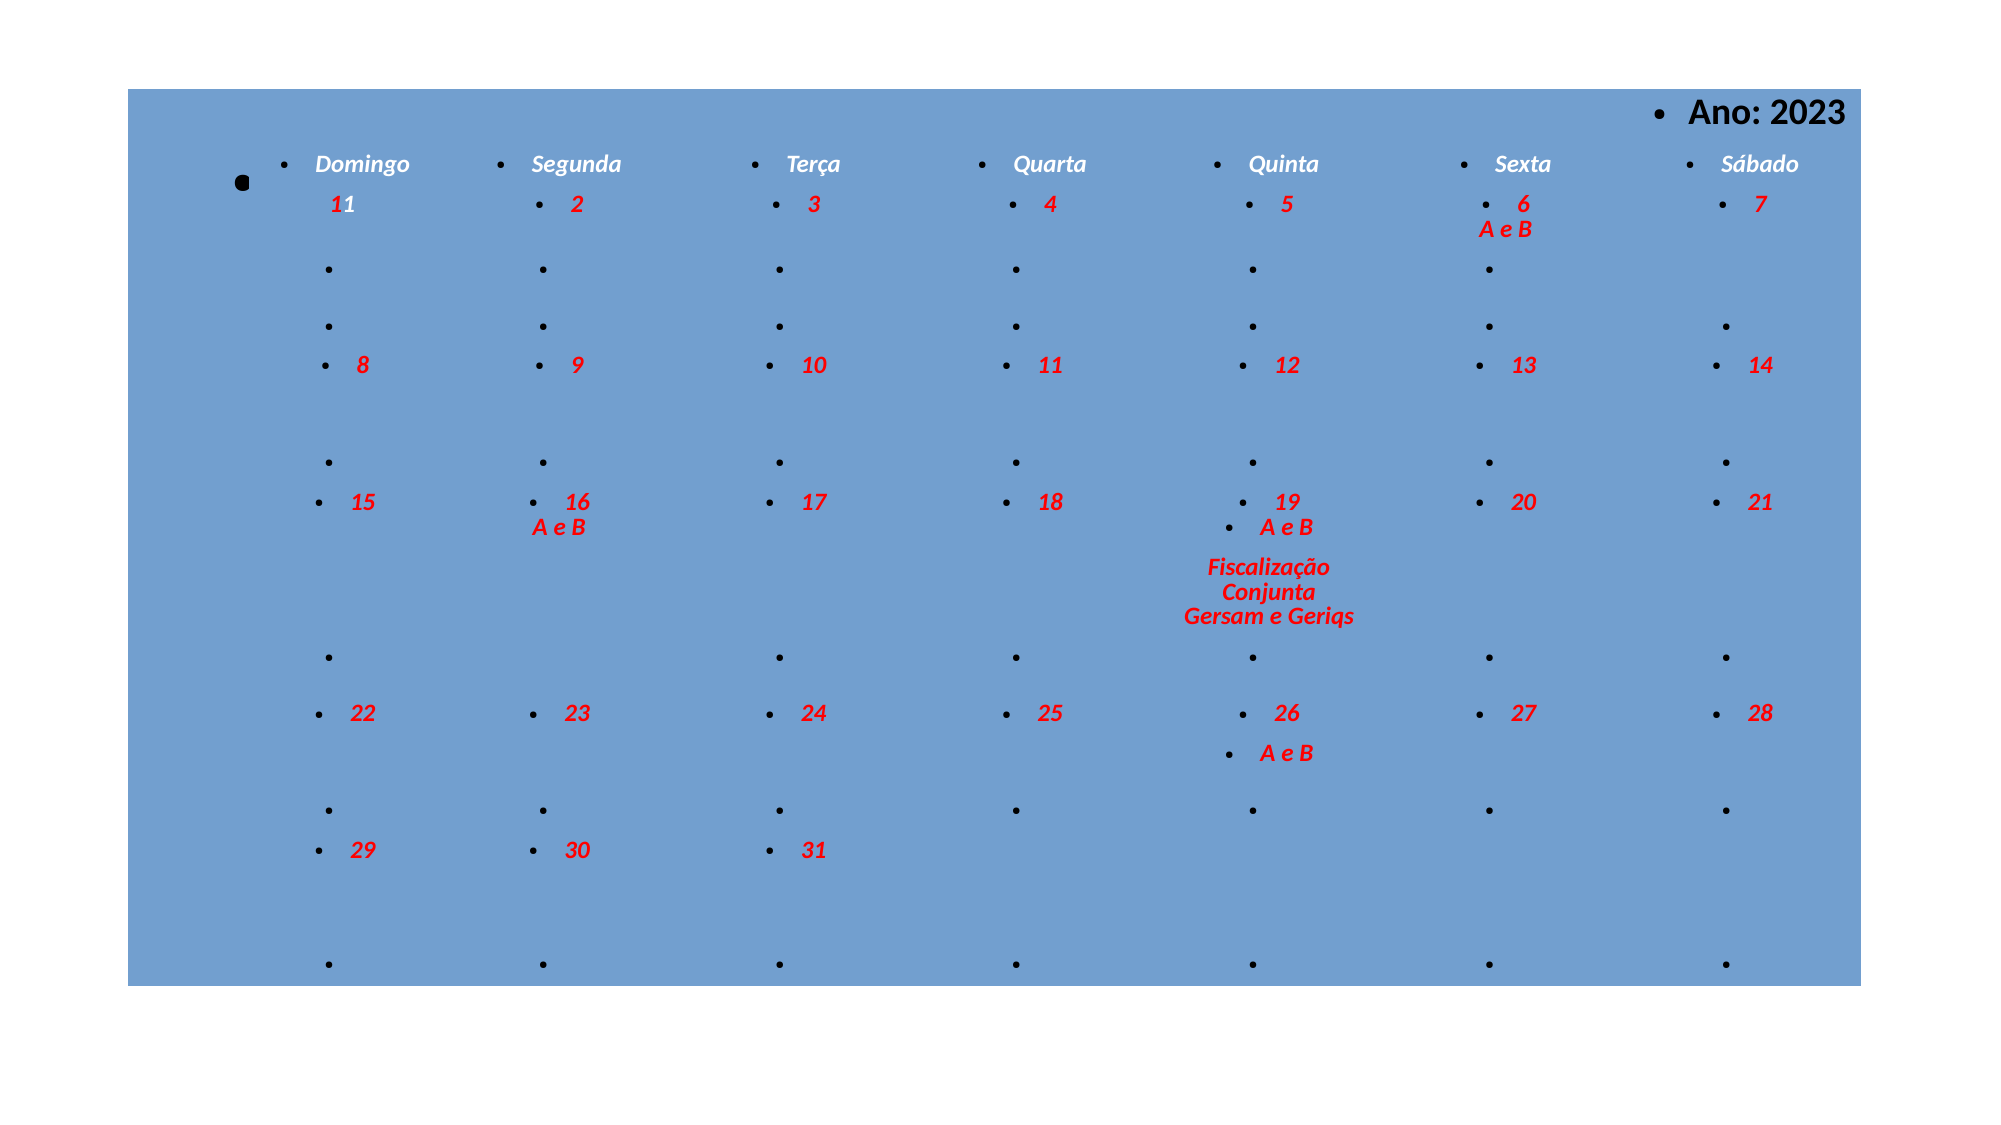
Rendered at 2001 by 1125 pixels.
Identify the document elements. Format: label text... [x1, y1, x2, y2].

table_cell 22 [249, 696, 441, 735]
table_cell [914, 889, 1151, 946]
table_cell 25 [914, 696, 1151, 735]
table_cell [678, 251, 914, 308]
table_cell [1151, 889, 1388, 946]
table_cell [1388, 387, 1624, 444]
table_cell [678, 308, 914, 347]
table_cell [1624, 308, 1861, 347]
table_cell 11 [249, 186, 441, 251]
table_cell 27 [1388, 696, 1624, 735]
table_header [914, 89, 1151, 146]
table_cell [1624, 792, 1861, 832]
table_header [678, 89, 914, 146]
table_cell [249, 251, 441, 308]
table_cell [914, 639, 1151, 696]
table_cell [1388, 639, 1624, 696]
table_cell 7 [1624, 186, 1861, 251]
table_cell [1151, 444, 1388, 484]
table_cell [441, 251, 678, 308]
table_cell 23 [441, 696, 678, 735]
table_cell [1624, 735, 1861, 792]
table_cell 28 [1624, 696, 1861, 735]
table_cell [249, 639, 441, 696]
table_cell 4 [914, 186, 1151, 251]
table_cell 18 [914, 484, 1151, 549]
table_cell 13 [1388, 347, 1624, 387]
table_cell [1388, 308, 1624, 347]
table_header [249, 89, 441, 146]
table_cell [678, 889, 914, 946]
table_header [128, 89, 249, 146]
table_cell [441, 792, 678, 832]
table_cell [249, 549, 441, 639]
table_cell Segunda [441, 146, 678, 186]
table_cell [1624, 251, 1861, 308]
table_cell [914, 832, 1151, 889]
table_cell [1624, 832, 1861, 889]
table_cell [1151, 946, 1388, 986]
table_cell [1151, 387, 1388, 444]
table_cell A e B [1151, 735, 1388, 792]
table_cell 24 [678, 696, 914, 735]
table_cell [249, 889, 441, 946]
table_cell Quarta [914, 146, 1151, 186]
table_cell [1388, 549, 1624, 639]
table_cell [1624, 639, 1861, 696]
table_cell [678, 639, 914, 696]
table_cell [914, 549, 1151, 639]
table_cell [1151, 308, 1388, 347]
table_cell 15 [249, 484, 441, 549]
table_cell 20 [1388, 484, 1624, 549]
table_cell Domingo [249, 146, 441, 186]
table_cell [441, 889, 678, 946]
table_cell 12 [1151, 347, 1388, 387]
table_cell 8 [249, 347, 441, 387]
table_cell [249, 308, 441, 347]
table_cell 30 [441, 832, 678, 889]
table_cell [1624, 387, 1861, 444]
table_cell 17 [678, 484, 914, 549]
table_cell [249, 946, 441, 986]
table_cell [1151, 832, 1388, 889]
table_cell [441, 549, 678, 639]
table_cell [1624, 889, 1861, 946]
table_cell [1388, 444, 1624, 484]
table_cell [914, 387, 1151, 444]
table_cell [441, 735, 678, 792]
table_cell [1388, 251, 1624, 308]
table_cell 29 [249, 832, 441, 889]
table_cell 5 [1151, 186, 1388, 251]
table_cell 31 [678, 832, 914, 889]
table_cell [1151, 251, 1388, 308]
table_cell 9 [441, 347, 678, 387]
table_cell [914, 792, 1151, 832]
table_cell 3 [678, 186, 914, 251]
table_cell [1388, 832, 1624, 889]
table_cell 6 A e B [1388, 186, 1624, 251]
table_cell Sábado [1624, 146, 1861, 186]
table_cell [1151, 792, 1388, 832]
table_cell 26 [1151, 696, 1388, 735]
table_cell [678, 735, 914, 792]
table_cell [249, 444, 441, 484]
table_cell 19 A e B [1151, 484, 1388, 549]
table_cell [441, 946, 678, 986]
table_cell [914, 308, 1151, 347]
table_cell [914, 444, 1151, 484]
table_cell [1388, 792, 1624, 832]
table_cell Sexta [1388, 146, 1624, 186]
table_cell [914, 946, 1151, 986]
table_cell Terça [678, 146, 914, 186]
table_cell 21 [1624, 484, 1861, 549]
table_cell [249, 792, 441, 832]
table_cell [441, 639, 678, 696]
table_cell [914, 735, 1151, 792]
table_cell 16 A e B [441, 484, 678, 549]
table_header [441, 89, 678, 146]
table_header [1151, 89, 1388, 146]
table_cell [678, 549, 914, 639]
table_cell [1151, 639, 1388, 696]
table_cell [249, 735, 441, 792]
table_header Ano: 2023 [1388, 89, 1861, 146]
table_cell [1388, 889, 1624, 946]
table_cell [441, 444, 678, 484]
table_cell OUTUBRO [128, 146, 249, 986]
table_cell 14 [1624, 347, 1861, 387]
table_cell [249, 387, 441, 444]
table_cell 10 [678, 347, 914, 387]
table_cell [1388, 735, 1624, 792]
table_cell [678, 946, 914, 986]
table_cell [678, 387, 914, 444]
table_cell 2 [441, 186, 678, 251]
table_cell [441, 387, 678, 444]
table_cell Quinta [1151, 146, 1388, 186]
table_cell [678, 444, 914, 484]
table_cell [1388, 946, 1624, 986]
table_cell [1624, 946, 1861, 986]
table_cell Fiscalização Conjunta Gersam e Geriqs [1151, 549, 1388, 639]
table_cell [1624, 549, 1861, 639]
table_cell [914, 251, 1151, 308]
table_cell 11 [914, 347, 1151, 387]
table_cell [441, 308, 678, 347]
table_cell [1624, 444, 1861, 484]
table_cell [678, 792, 914, 832]
